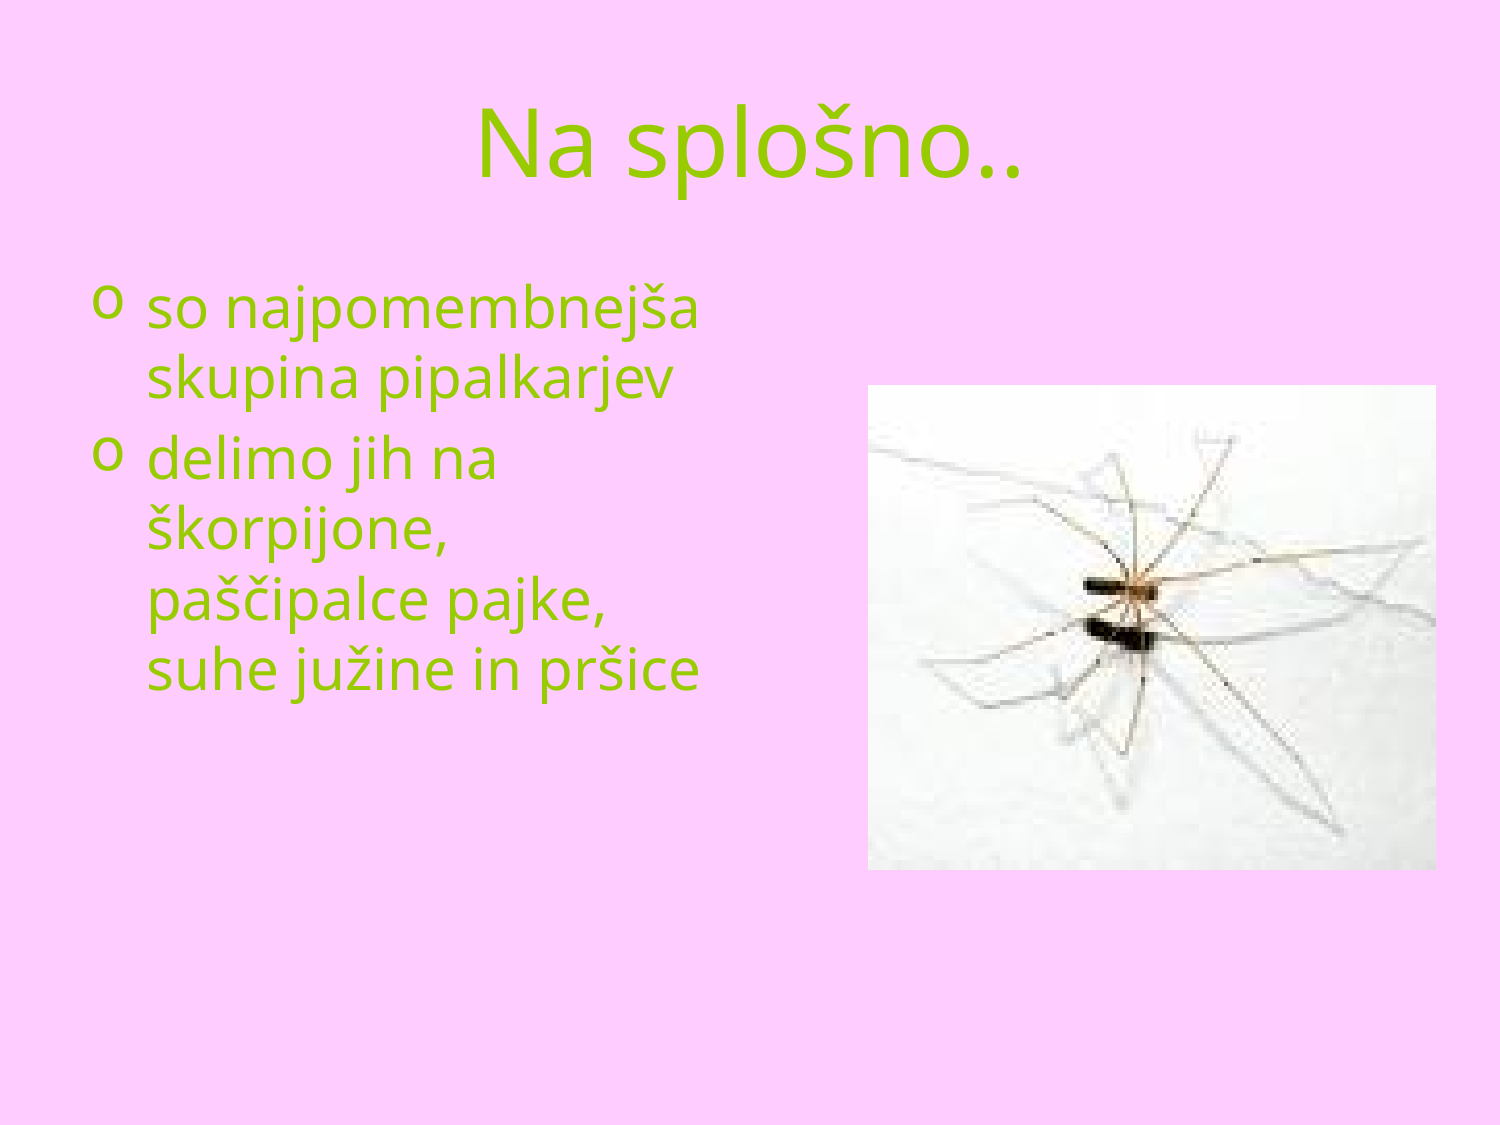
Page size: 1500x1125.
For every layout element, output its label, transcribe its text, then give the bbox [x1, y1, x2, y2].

list so najpomembnejša skupina pipalkarjev delimo jih na škorpijone, paščipalce pajke, suhe južine in pršice [75, 262, 738, 1005]
picture [868, 385, 1436, 870]
title Na splošno.. [75, 45, 1425, 233]
